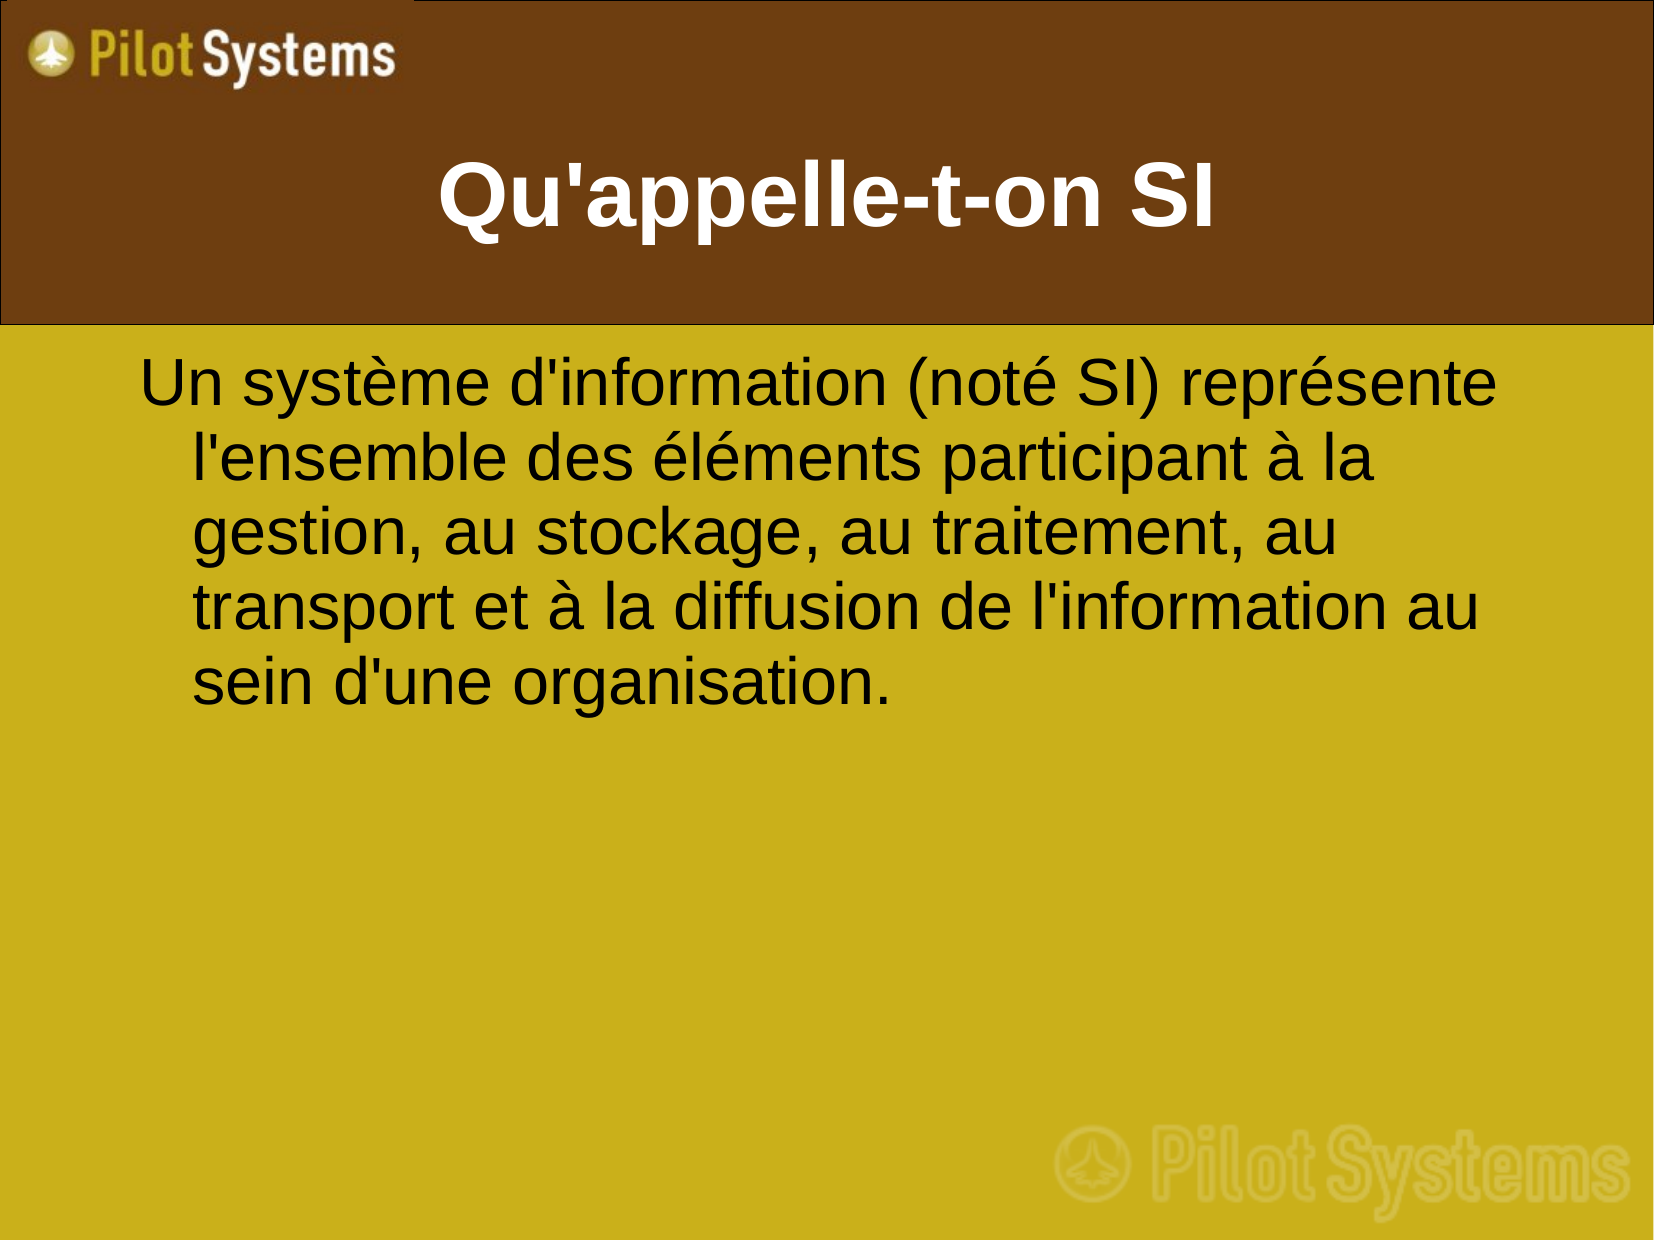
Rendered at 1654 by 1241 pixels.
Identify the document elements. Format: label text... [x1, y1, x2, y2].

picture [7, 0, 414, 115]
title Qu'appelle-t-on SI [121, 91, 1534, 299]
list Un système d'information (noté SI) représente l'ensemble des éléments participant à la gestion, au stockage, au traitement, au transport et à la diffusion de l'information au sein d'une organisation. [121, 344, 1534, 1211]
picture [1051, 1114, 1642, 1235]
